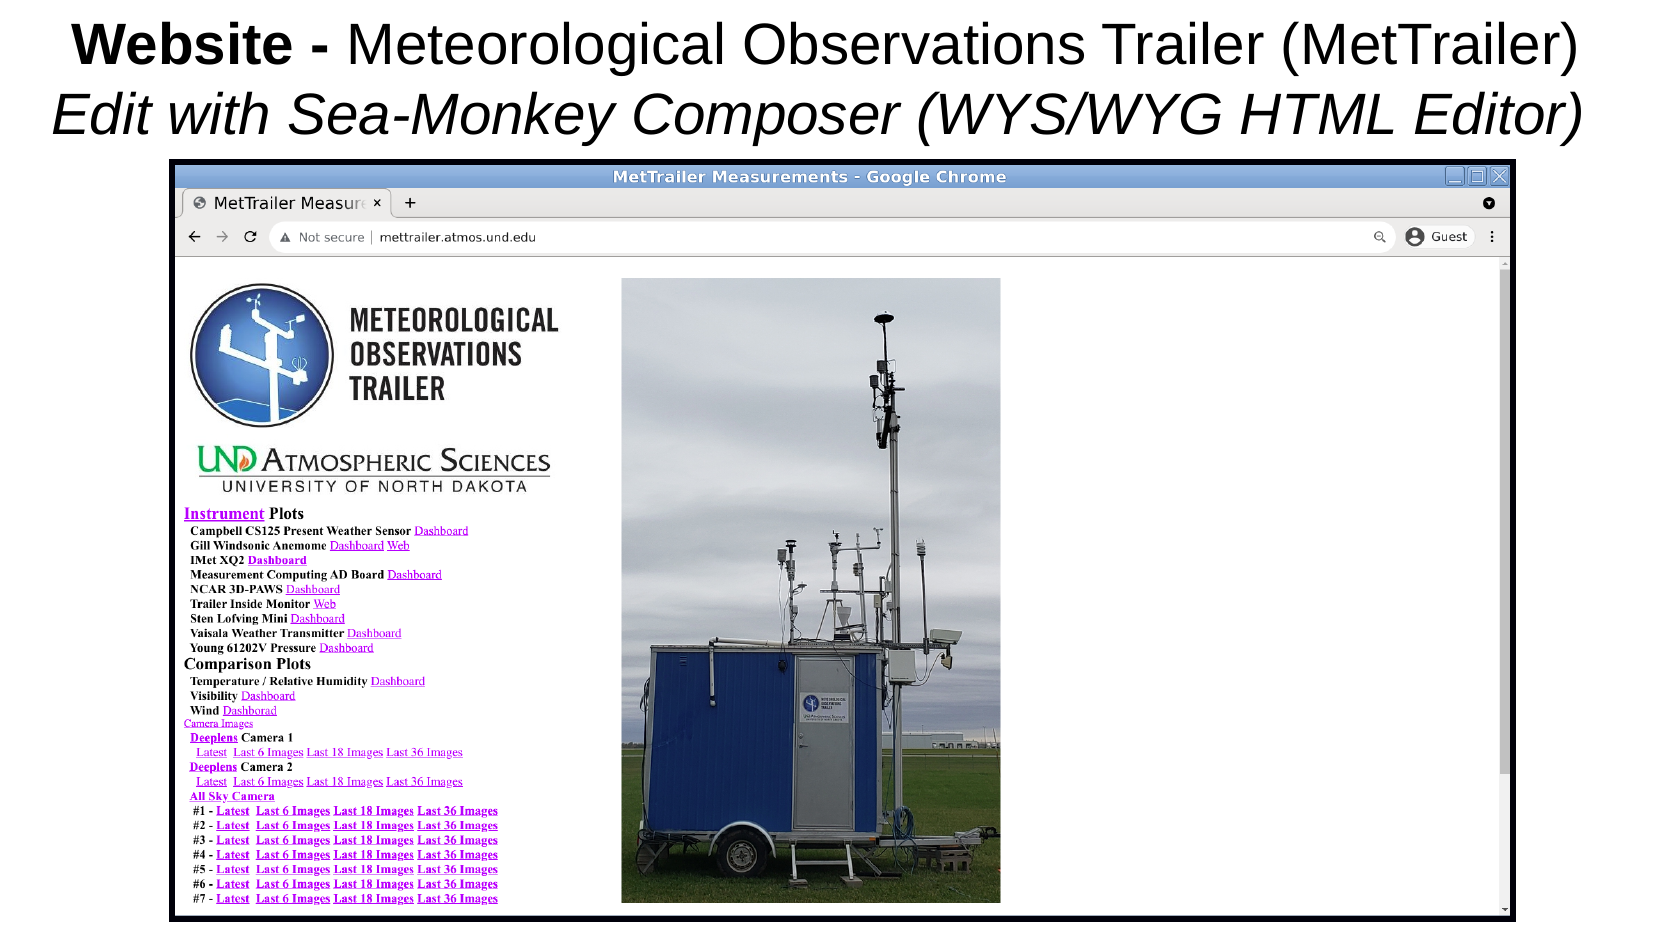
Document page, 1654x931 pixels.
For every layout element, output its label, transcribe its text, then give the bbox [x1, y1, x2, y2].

picture [175, 165, 1511, 916]
text_box Website - Meteorological Observations Trailer (MetTrailer) Edit with Sea-Monkey Composer (WYS/WYG HTML Editor) [0, 1, 1654, 151]
